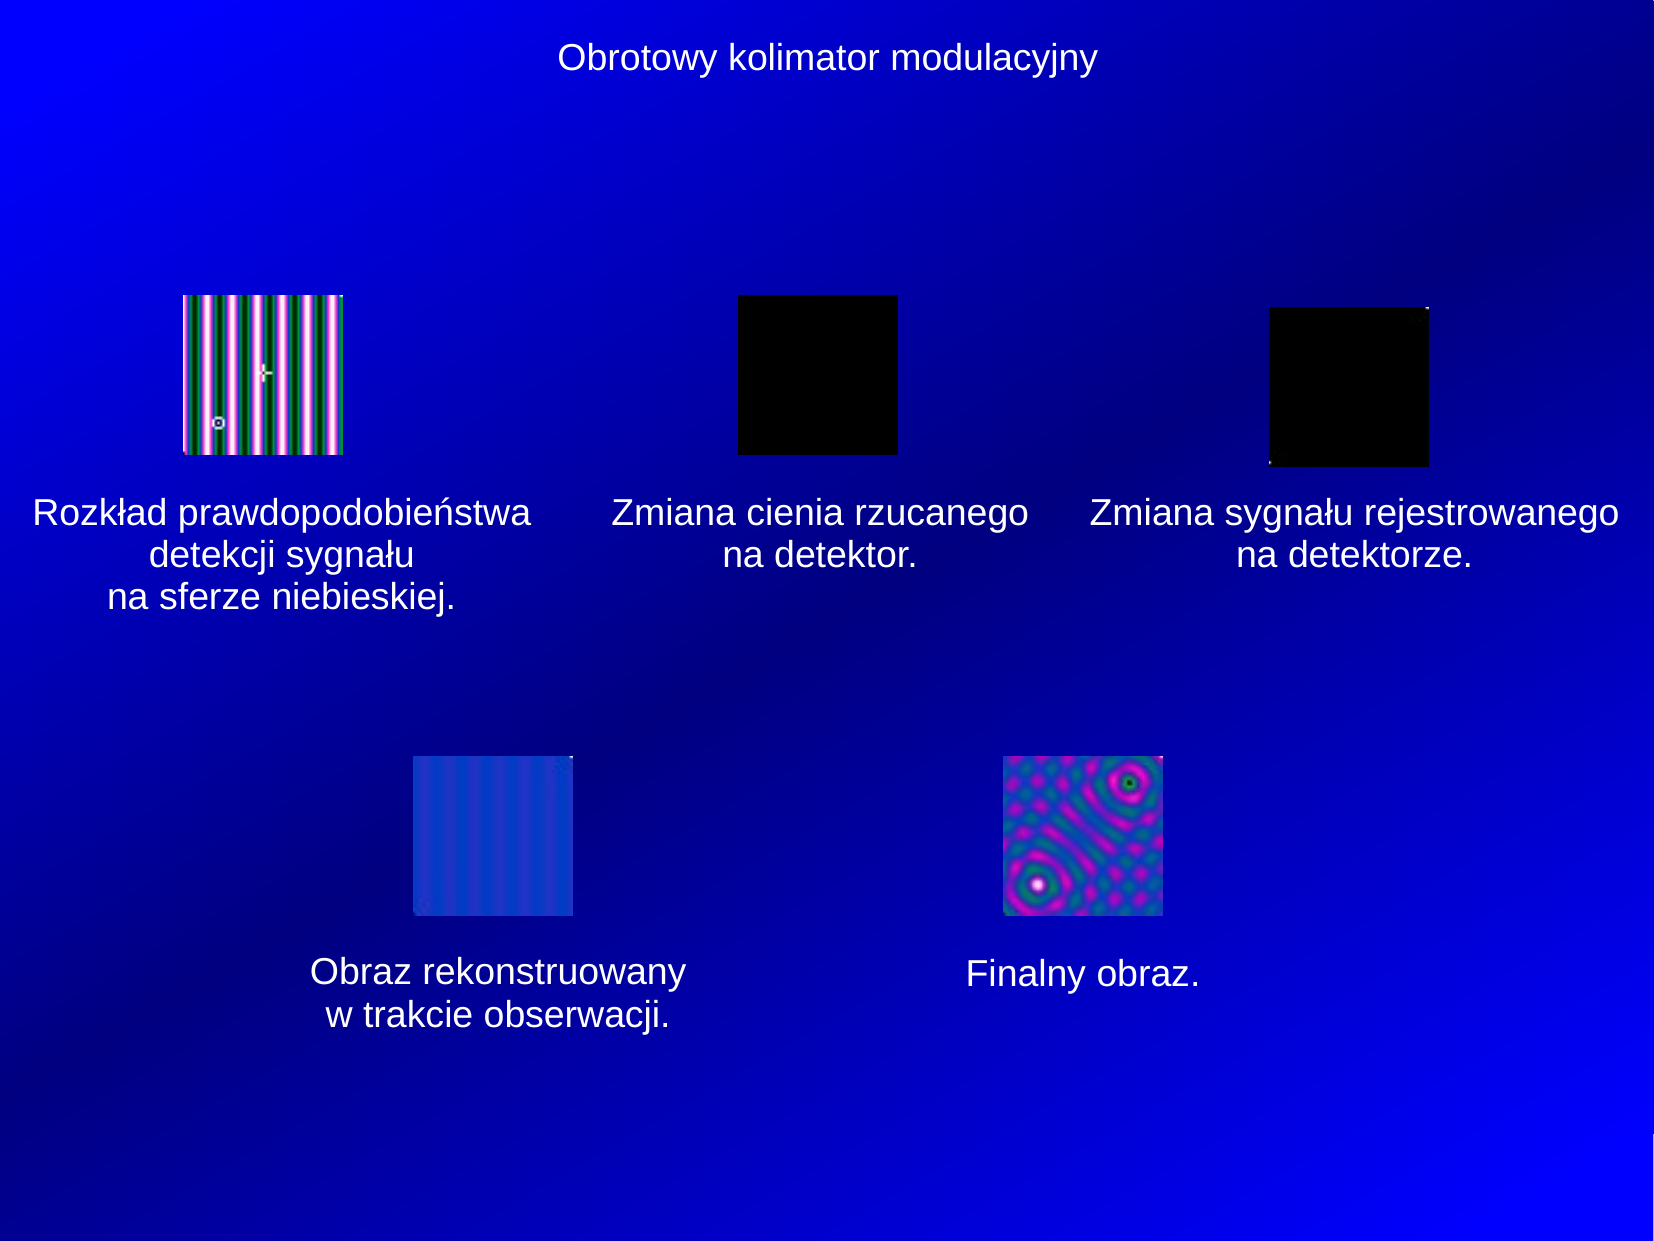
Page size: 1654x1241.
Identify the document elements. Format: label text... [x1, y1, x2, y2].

text_box Obrotowy kolimator modulacyjny [542, 29, 1114, 87]
text_box Obraz rekonstruowany w trakcie obserwacji. [295, 943, 702, 1043]
picture [738, 295, 898, 455]
text_box Zmiana sygnału rejestrowanego na detektorze. [1074, 484, 1635, 584]
picture [1003, 756, 1163, 916]
text_box Finalny obraz. [950, 944, 1216, 1002]
picture [1269, 307, 1429, 467]
picture [413, 756, 573, 916]
picture [183, 295, 343, 455]
text_box Rozkład prawdopodobieństwa detekcji sygnału na sferze niebieskiej. [17, 484, 546, 626]
text_box Zmiana cienia rzucanego na detektor. [596, 484, 1044, 584]
